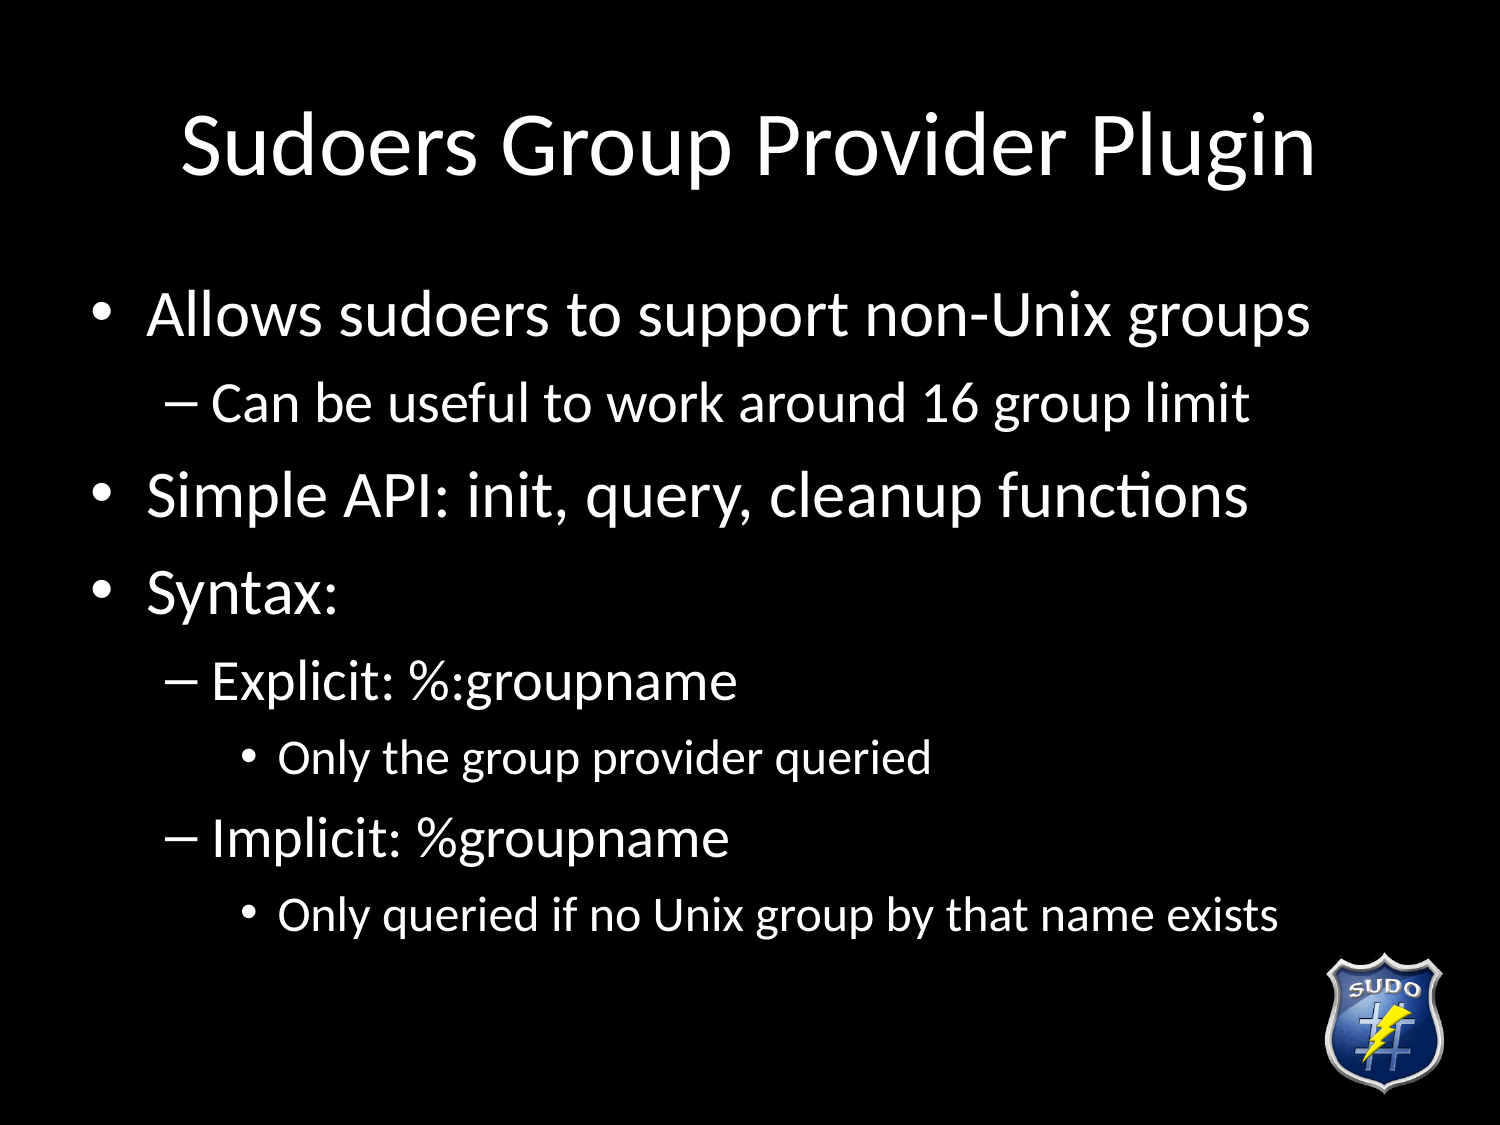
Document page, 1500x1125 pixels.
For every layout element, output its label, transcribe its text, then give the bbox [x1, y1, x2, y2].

title Sudoers Group Provider Plugin [75, 45, 1426, 233]
list Allows sudoers to support non-Unix groups Can be useful to work around 16 group limit Simple API: init, query, cleanup functions Syntax: Explicit: %:groupname Only the group provider queried Implicit: %groupname Only queried if no Unix group by that name exists [75, 262, 1426, 1005]
picture [1315, 949, 1453, 1103]
